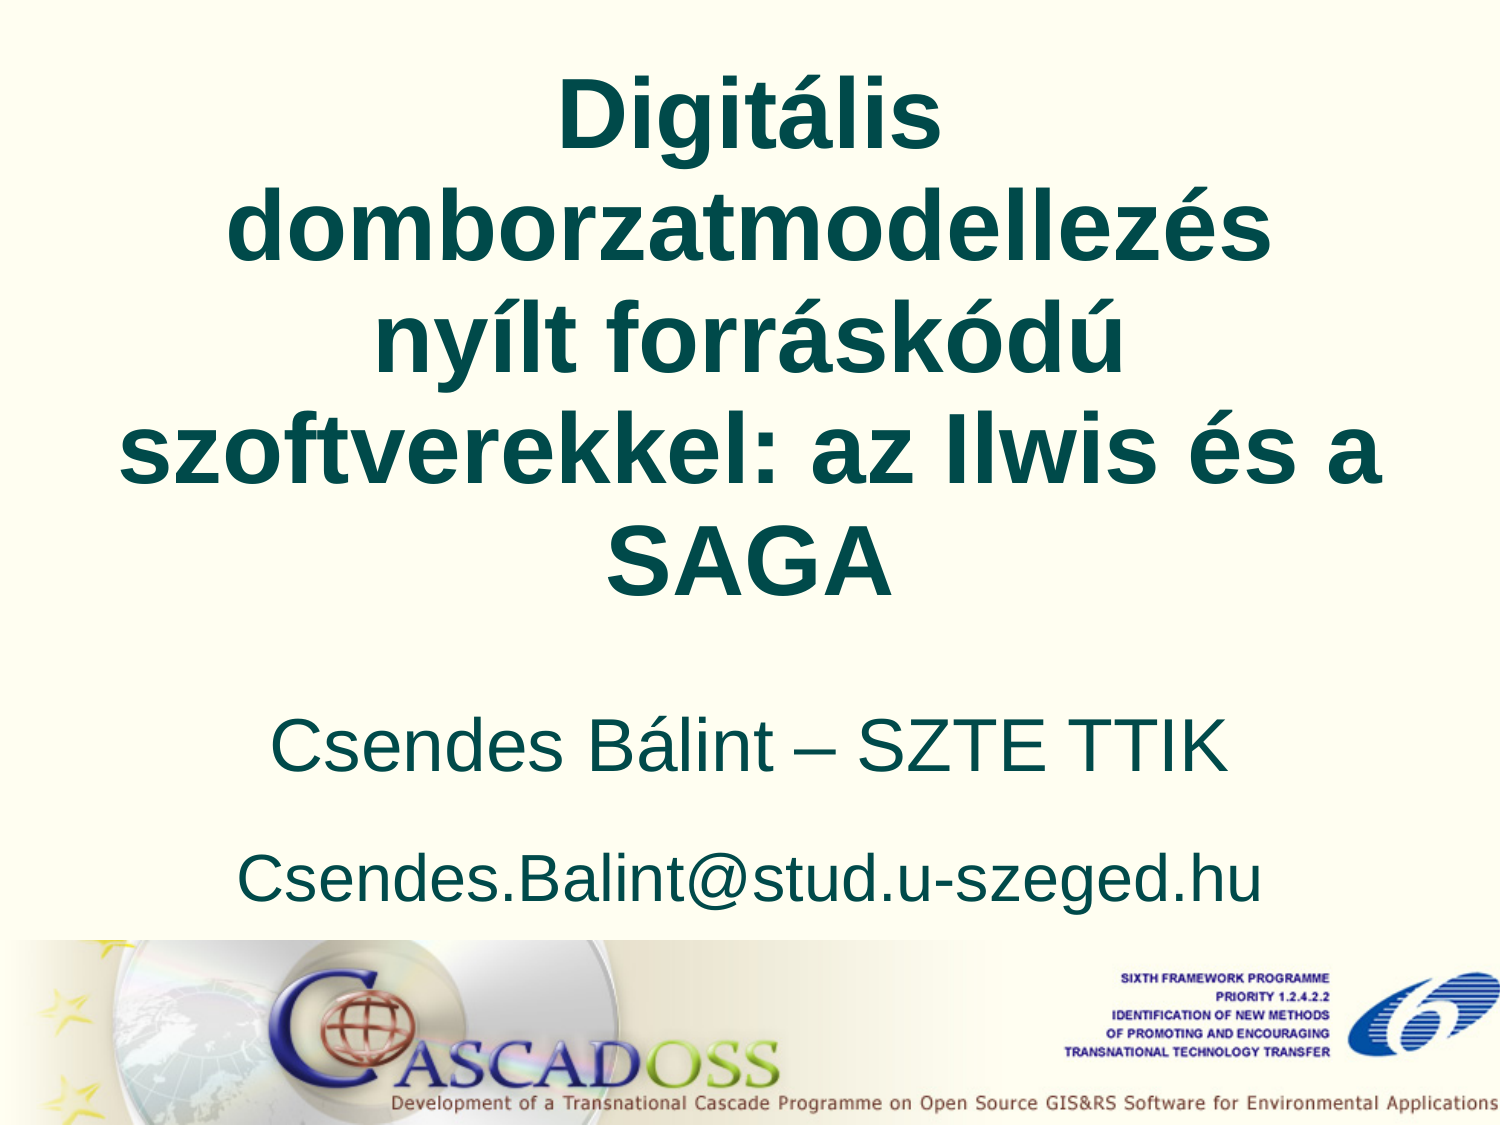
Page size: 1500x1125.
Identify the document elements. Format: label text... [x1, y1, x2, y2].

subtitle Csendes Bálint – SZTE TTIK Csendes.Balint@stud.u-szeged.hu [225, 644, 1276, 933]
title Digitális domborzatmodellezés nyílt forráskódú szoftverekkel: az Ilwis és a SAGA [112, 58, 1388, 617]
picture [0, 940, 1500, 1125]
